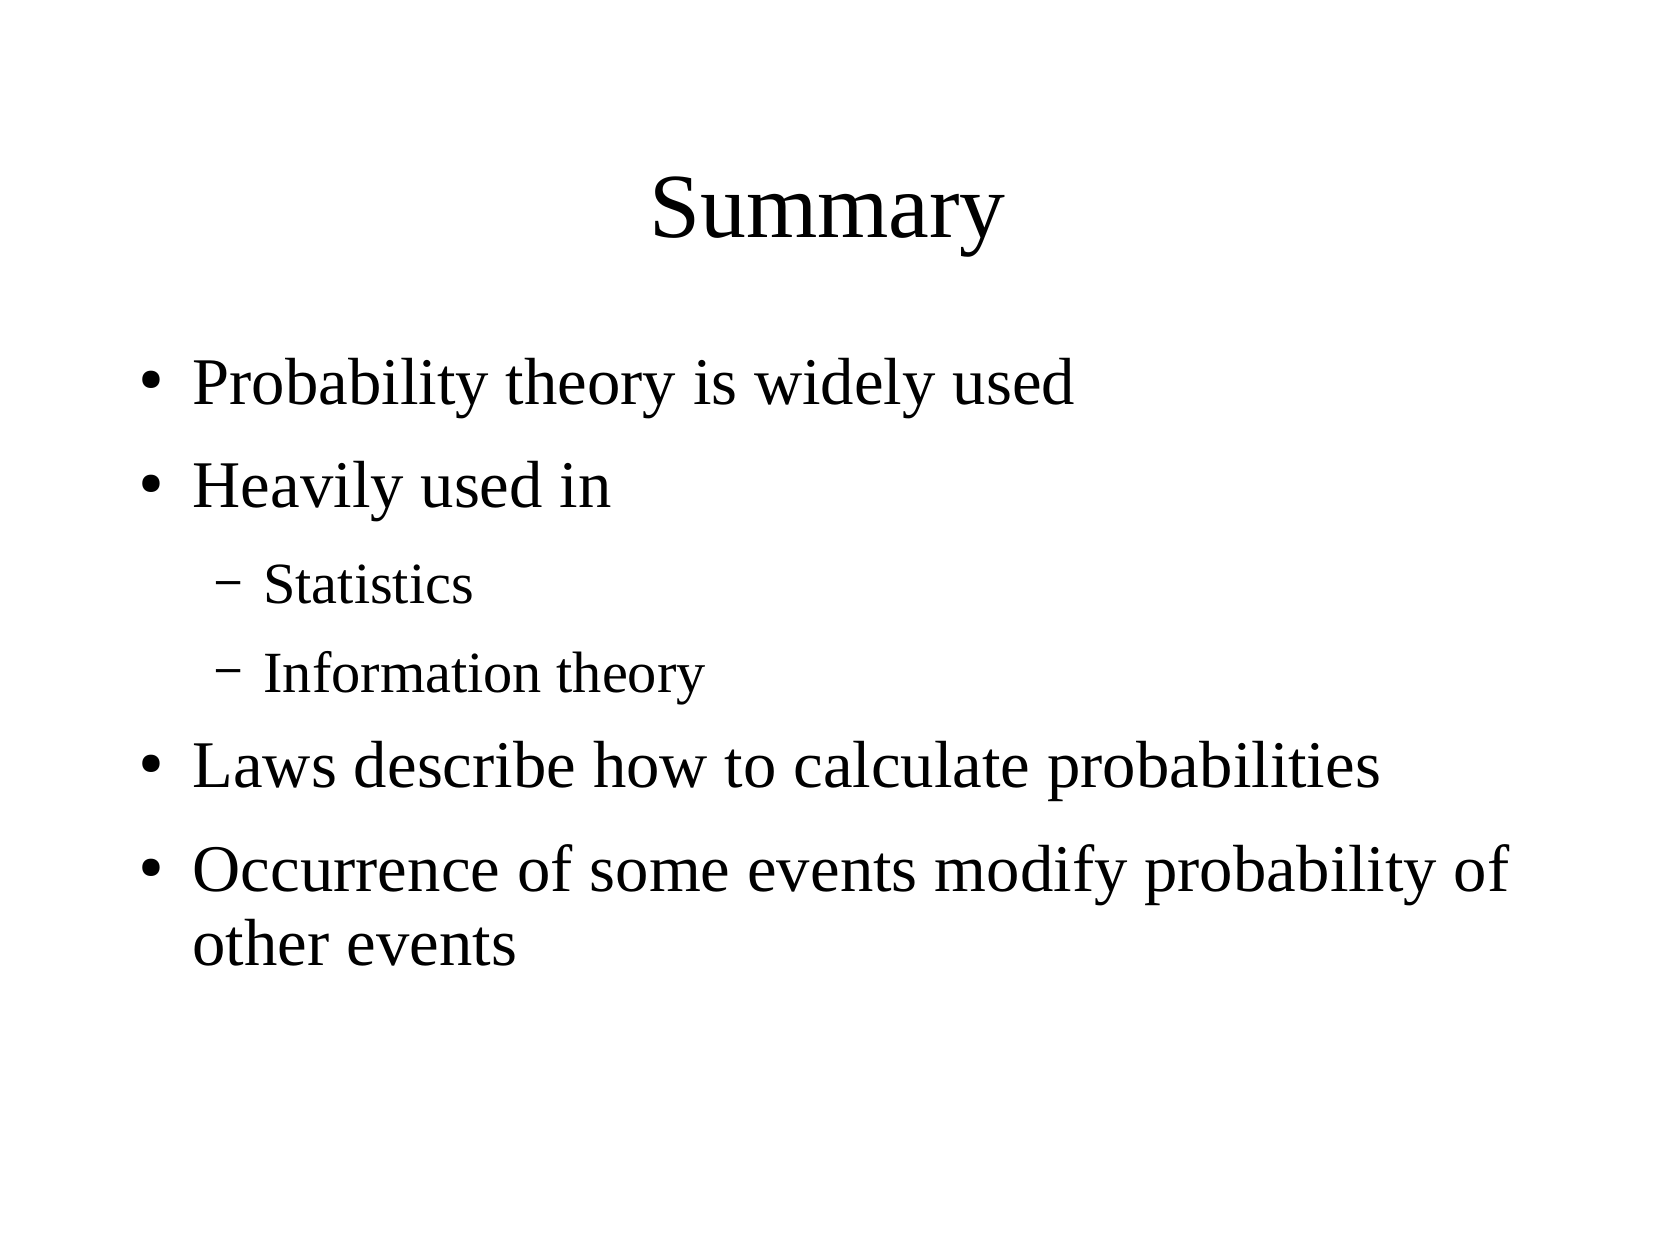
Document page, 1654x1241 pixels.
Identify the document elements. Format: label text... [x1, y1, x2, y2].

list Probability theory is widely used Heavily used in Statistics Information theory Laws describe how to calculate probabilities Occurrence of some events modify probability of other events [121, 344, 1534, 1127]
title Summary [121, 102, 1534, 311]
